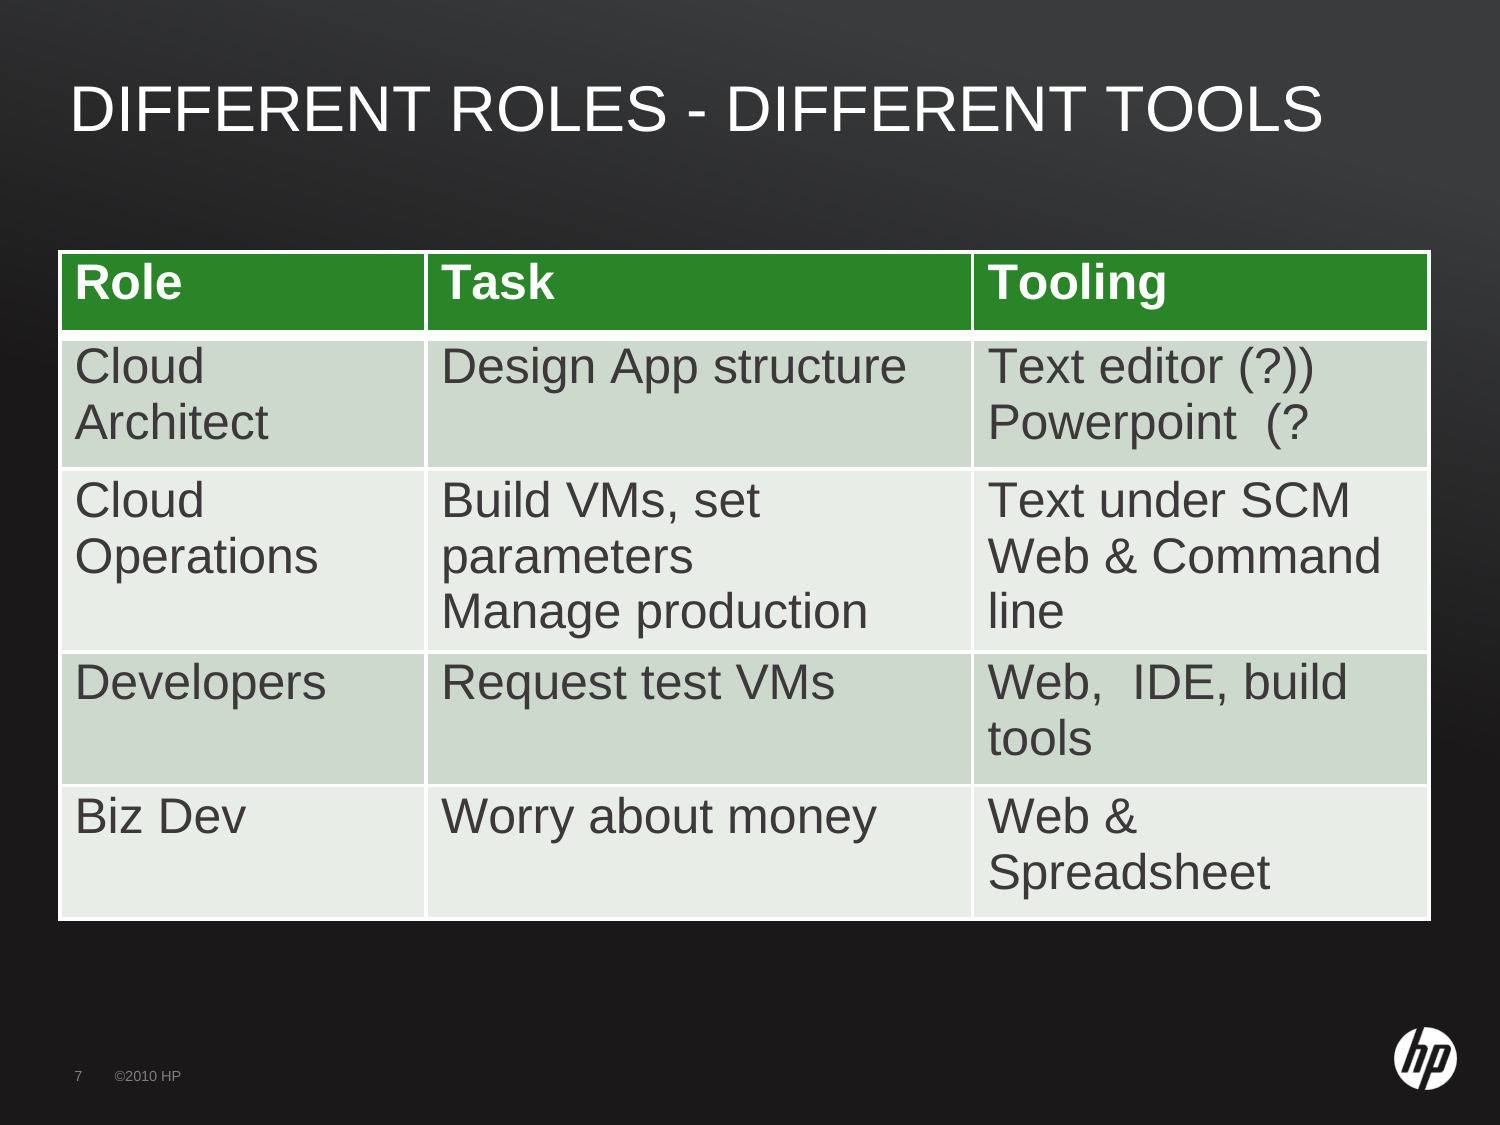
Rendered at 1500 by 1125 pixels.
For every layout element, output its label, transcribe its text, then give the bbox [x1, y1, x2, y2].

table_cell Worry about money [428, 787, 971, 917]
table_cell Design App structure [428, 341, 971, 467]
table_header Task [428, 254, 971, 330]
text_box DIFFERENT ROLES - DIFFERENT TOOLS [54, 68, 1429, 213]
table_cell Cloud Operations [62, 471, 424, 650]
table_cell Web, IDE, build tools [974, 654, 1427, 784]
table_cell Web & Spreadsheet [974, 787, 1427, 917]
table_cell Build VMs, set parameters Manage production [428, 471, 971, 650]
table_cell Biz Dev [62, 787, 424, 917]
table_cell Developers [62, 654, 424, 784]
table_cell Text editor (?)) Powerpoint (? [974, 341, 1427, 467]
table_header Tooling [974, 254, 1427, 330]
table_cell Text under SCM Web & Command line [974, 471, 1427, 650]
table_cell Request test VMs [428, 654, 971, 784]
table_cell Cloud Architect [62, 341, 424, 467]
table_header Role [62, 254, 424, 330]
picture [0, 0, 1500, 1125]
